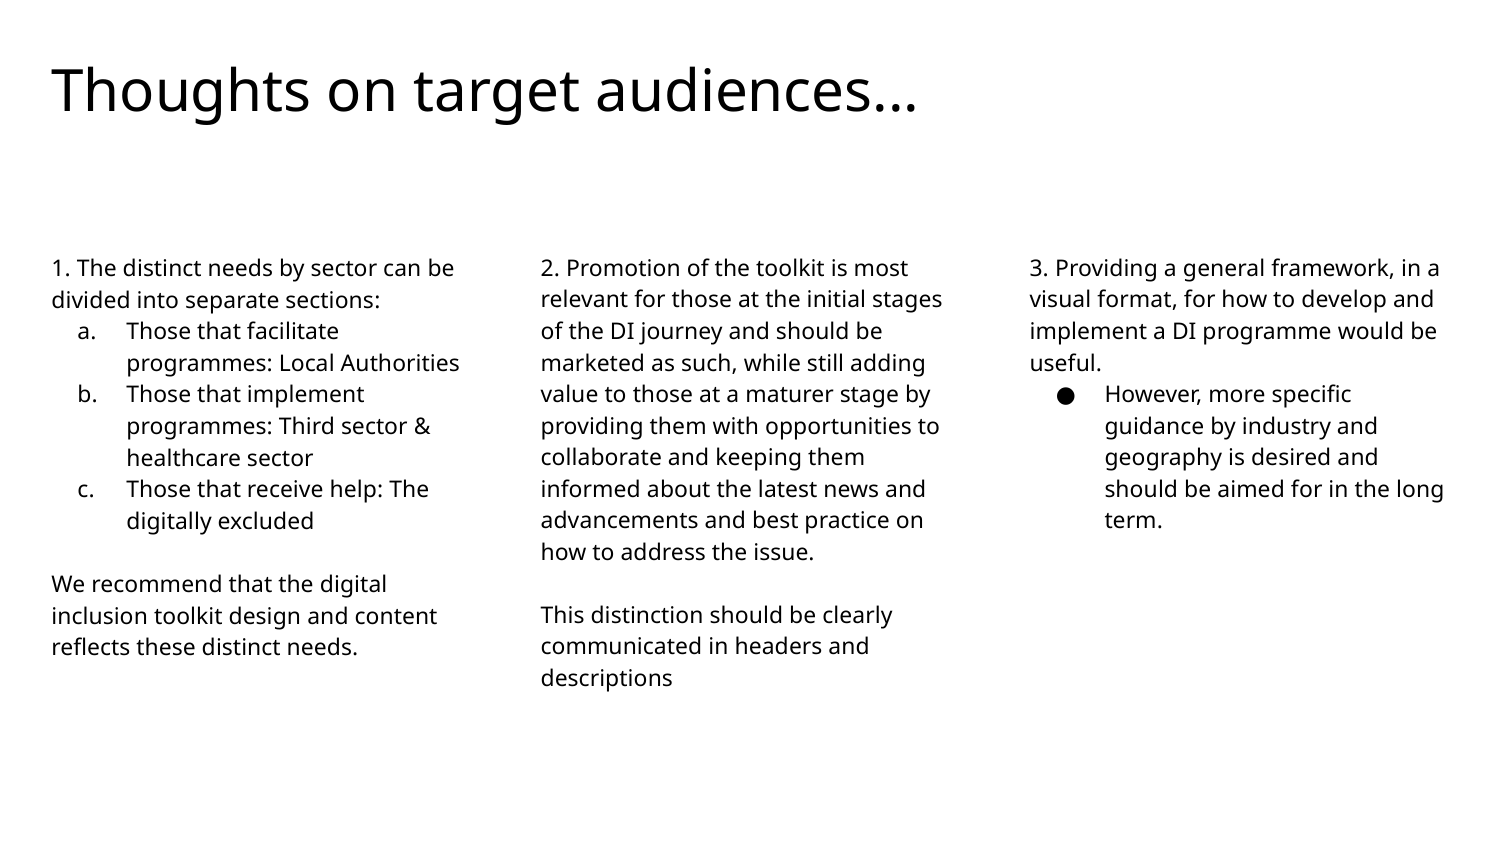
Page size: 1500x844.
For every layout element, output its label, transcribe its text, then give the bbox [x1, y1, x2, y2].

text_box 2. Promotion of the toolkit is most relevant for those at the initial stages of the DI journey and should be marketed as such, while still adding value to those at a maturer stage by providing them with opportunities to collaborate and keeping them informed about the latest news and advancements and best practice on how to address the issue. This distinction should be clearly communicated in headers and descriptions [525, 234, 975, 741]
text_box 3. Providing a general framework, in a visual format, for how to develop and implement a DI programme would be useful. However, more specific guidance by industry and geography is desired and should be aimed for in the long term. [1014, 234, 1464, 584]
list 1. The distinct needs by sector can be divided into separate sections: Those that facilitate programmes: Local Authorities Those that implement programmes: Third sector & healthcare sector Those that receive help: The digitally excluded We recommend that the digital inclusion toolkit design and content reflects these distinct needs. [36, 234, 486, 795]
text_box Thoughts on target audiences... [36, 37, 1417, 138]
